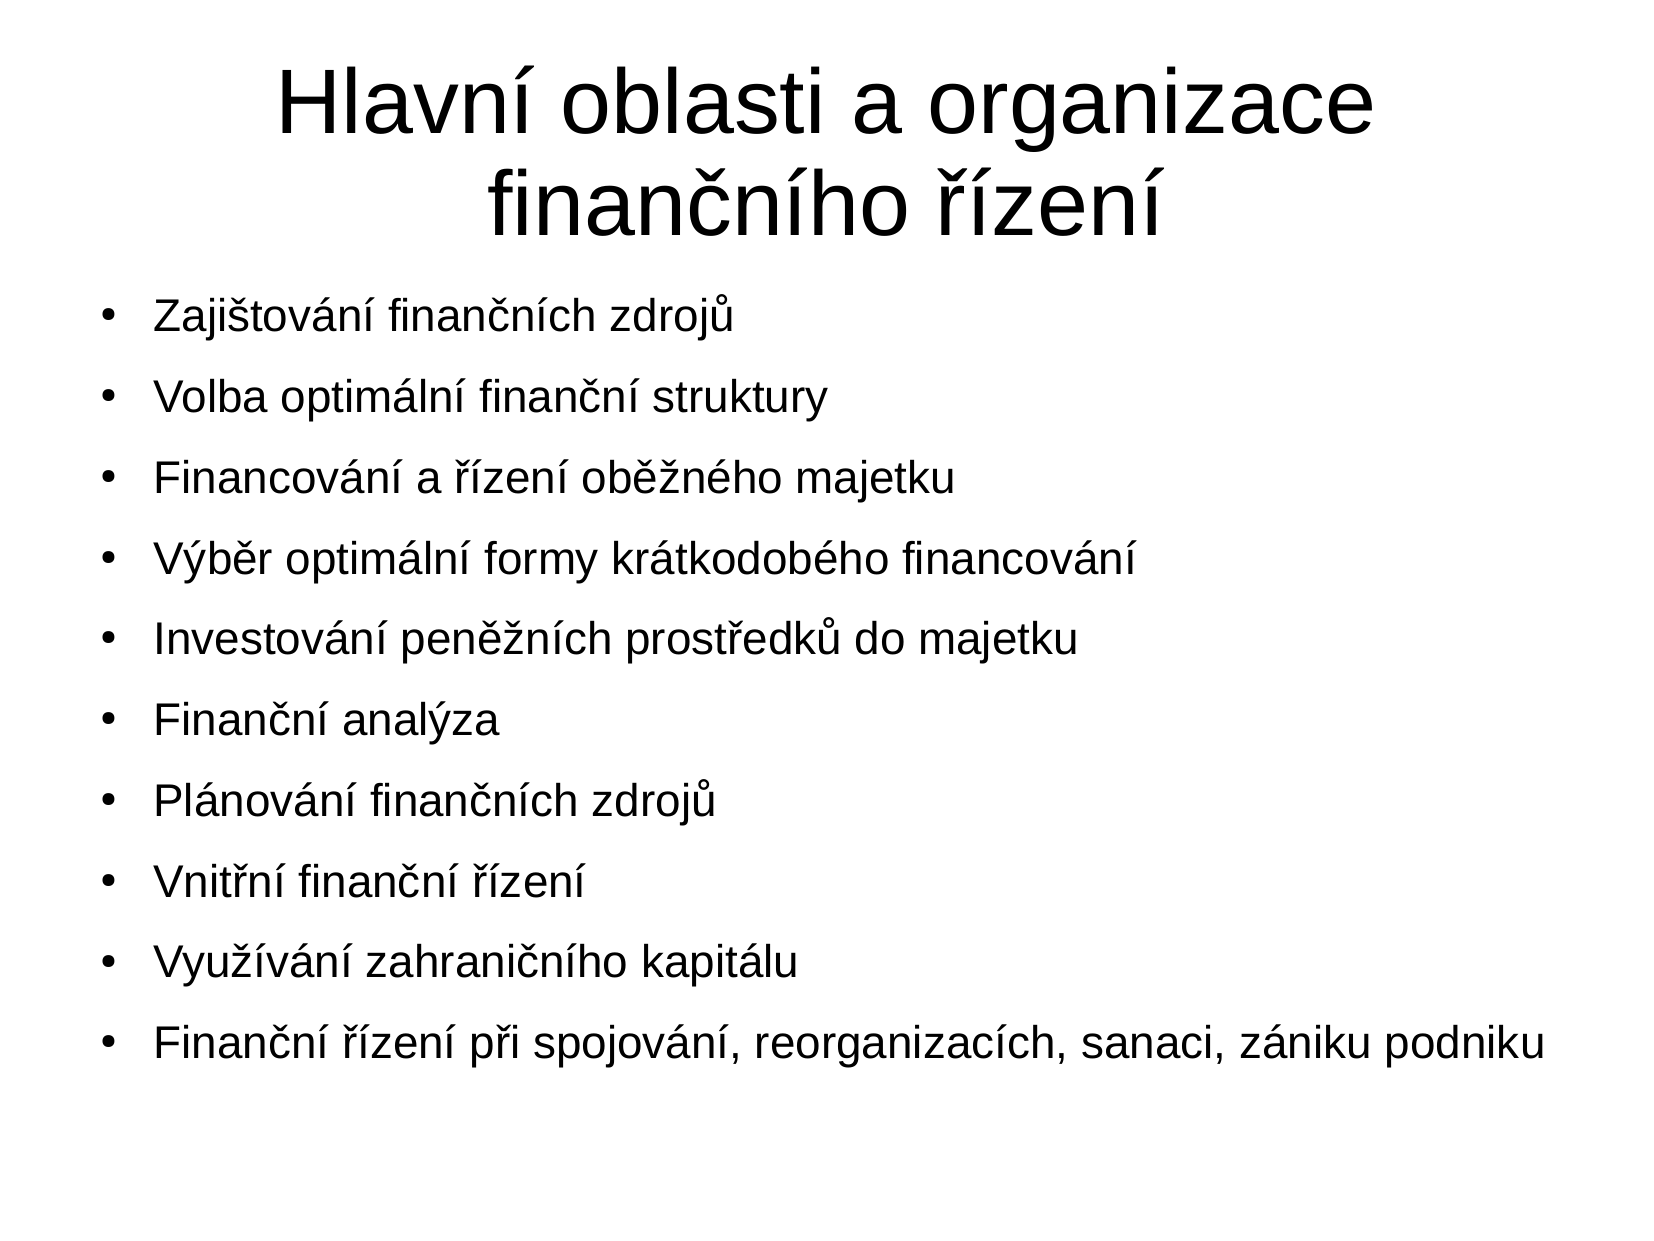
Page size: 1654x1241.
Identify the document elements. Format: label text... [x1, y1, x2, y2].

title Hlavní oblasti a organizace finančního řízení [82, 49, 1571, 257]
list Zajištování finančních zdrojů Volba optimální finanční struktury Financování a řízení oběžného majetku Výběr optimální formy krátkodobého financování Investování peněžních prostředků do majetku Finanční analýza Plánování finančních zdrojů Vnitřní finanční řízení Využívání zahraničního kapitálu Finanční řízení při spojování, reorganizacích, sanaci, zániku podniku [82, 290, 1571, 1109]
